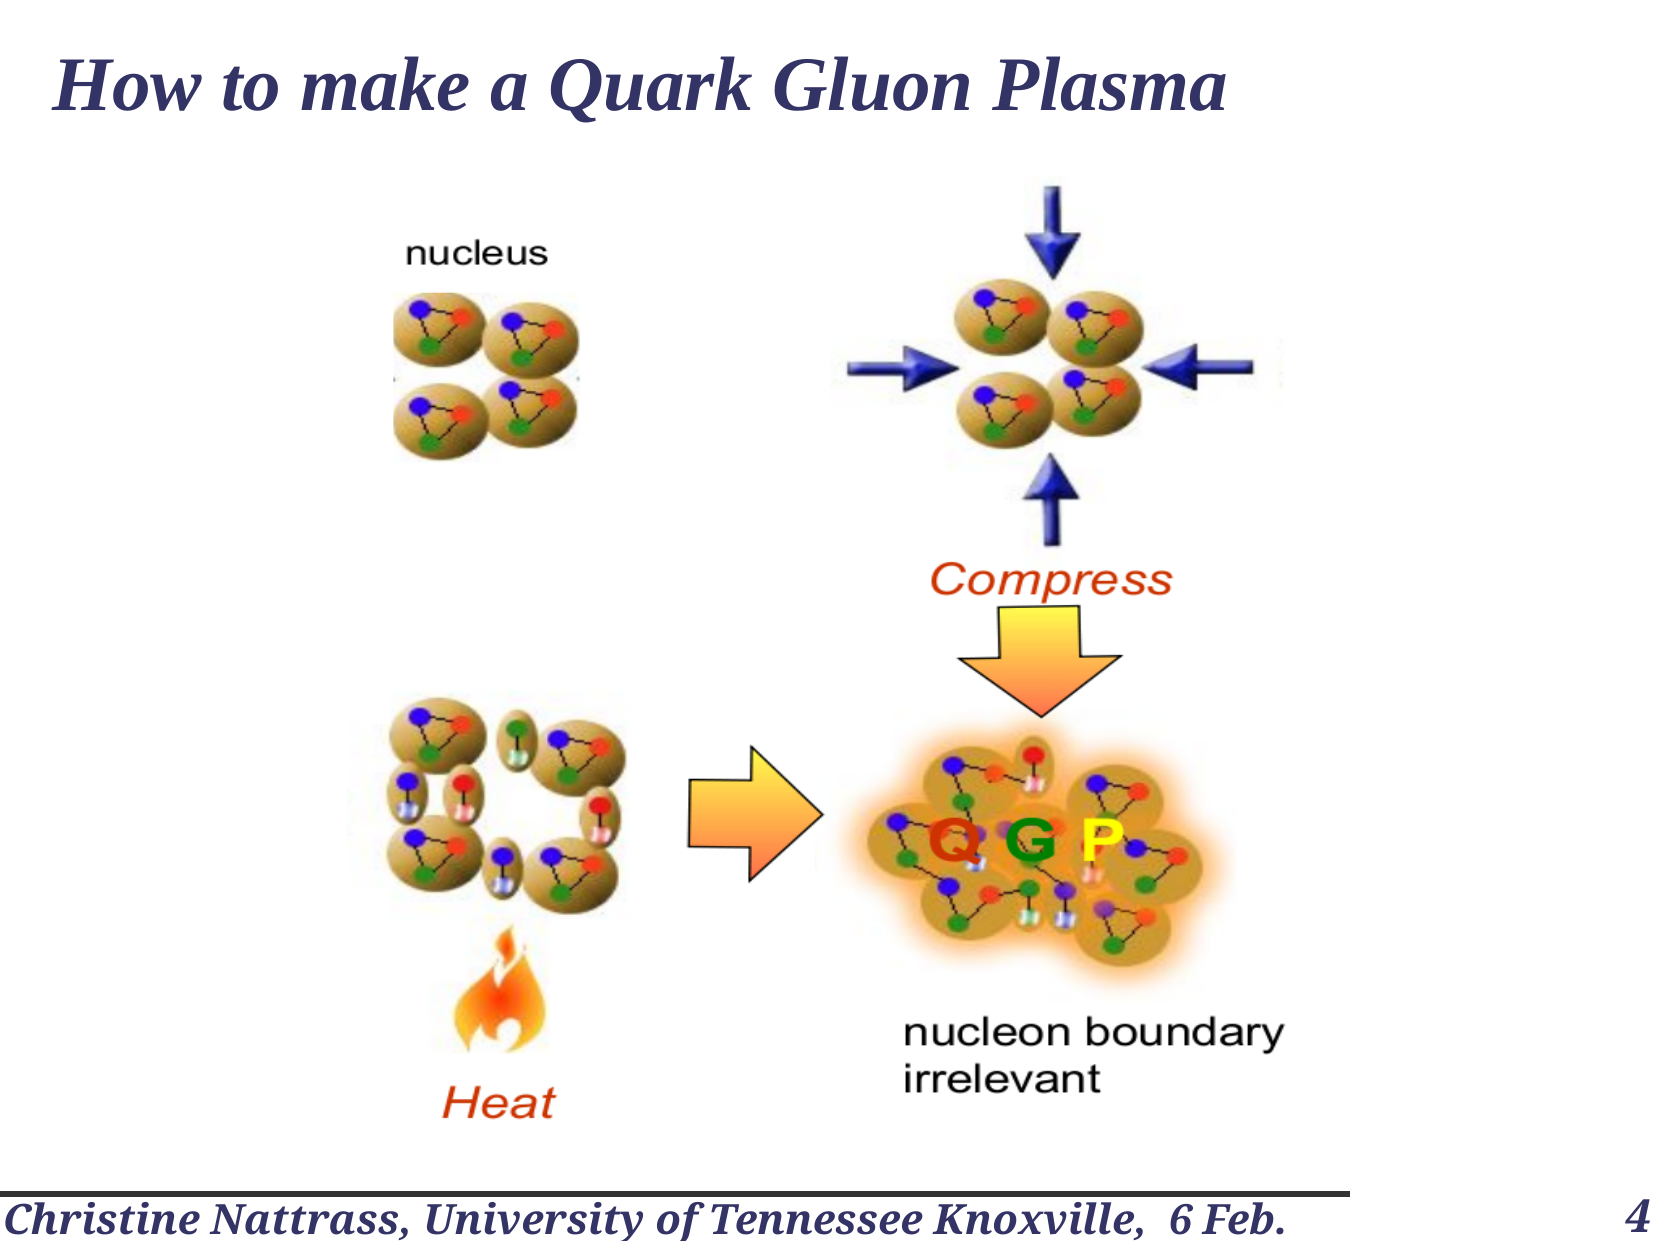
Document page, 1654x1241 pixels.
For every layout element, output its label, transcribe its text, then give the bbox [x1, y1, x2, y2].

picture [345, 149, 1321, 1137]
title How to make a Quark Gluon Plasma [0, 0, 1282, 170]
